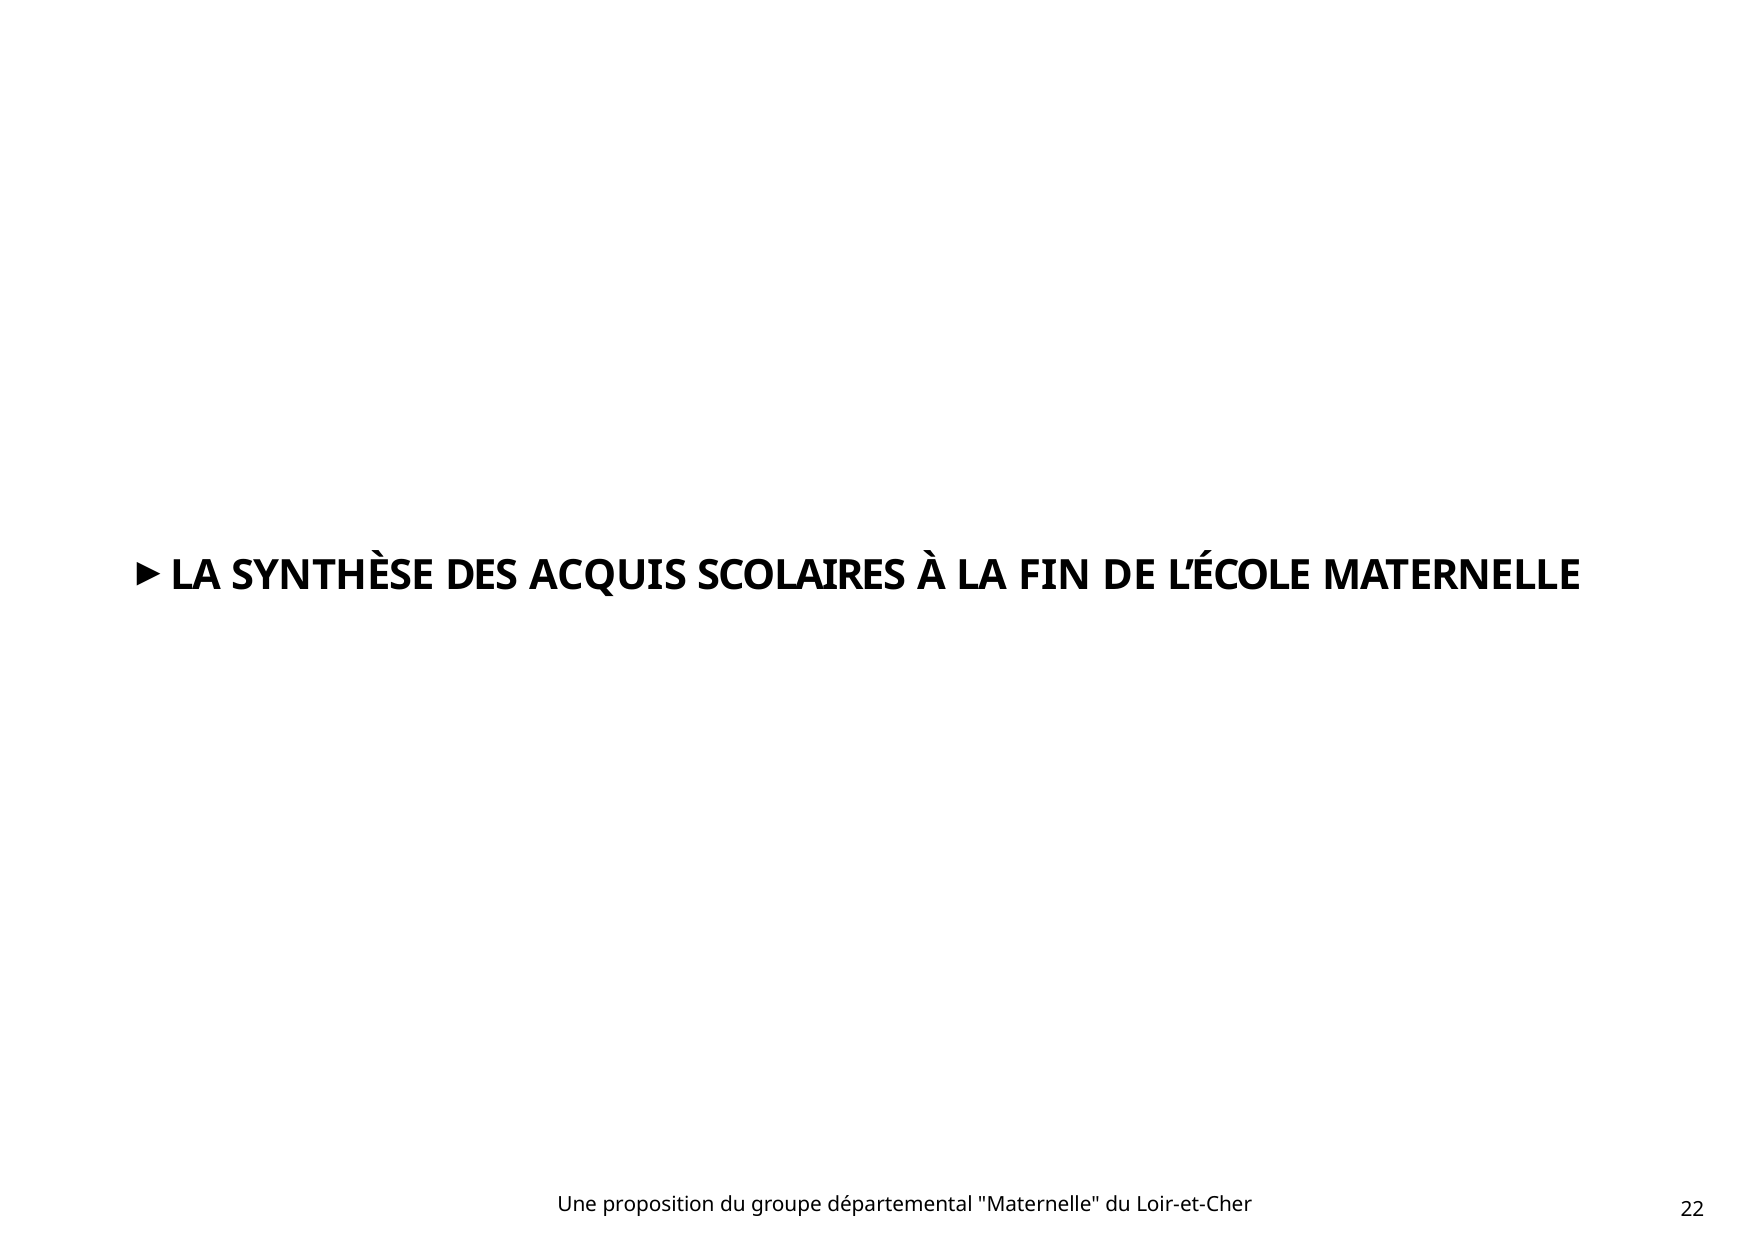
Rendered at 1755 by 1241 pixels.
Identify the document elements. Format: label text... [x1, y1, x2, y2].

text_box LA SYNTHÈSE DES ACQUIS SCOLAIRES À LA FIN DE L’ÉCOLE MATERNELLE [127, 545, 1666, 598]
text_box 22 [1665, 1188, 1729, 1228]
text_box Une proposition du groupe départemental "Maternelle" du Loir-et-Cher [542, 1182, 1307, 1223]
